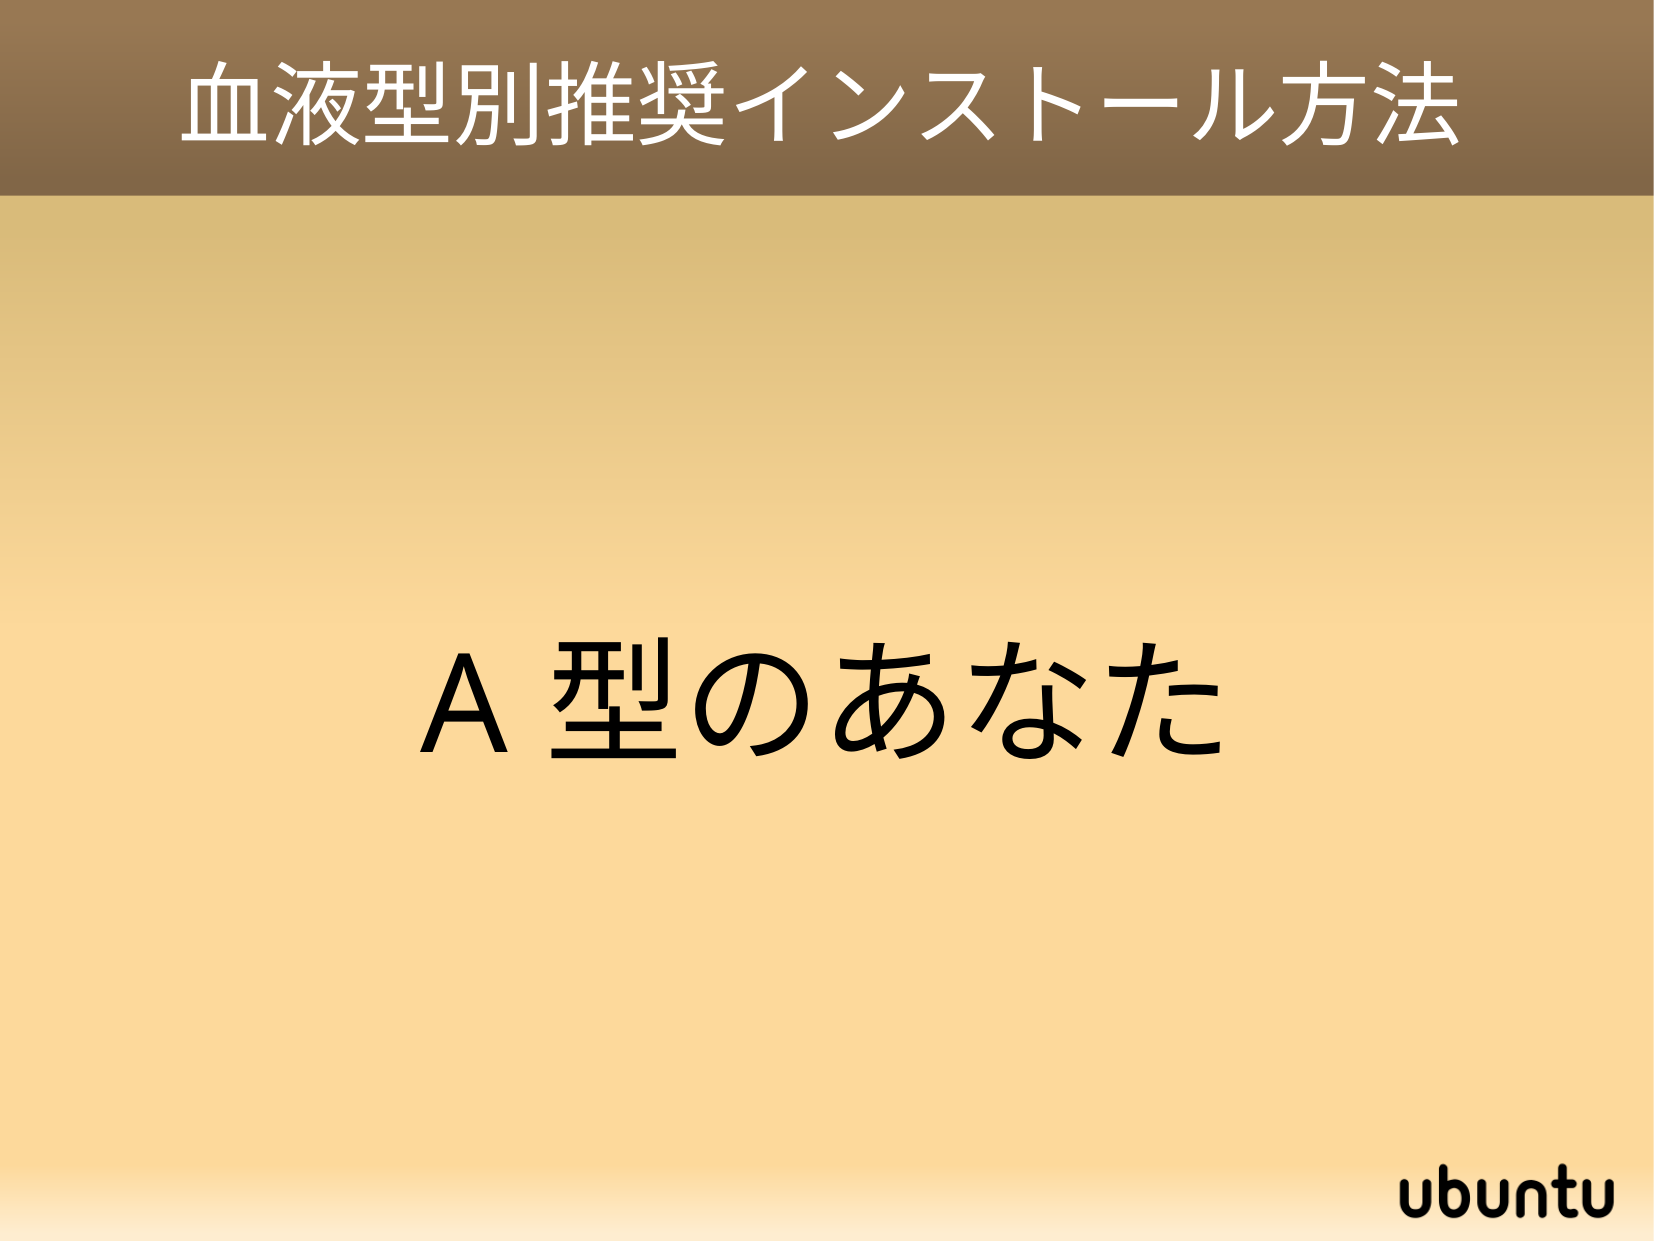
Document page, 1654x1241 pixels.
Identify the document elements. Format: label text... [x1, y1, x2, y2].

subtitle A型のあなた [82, 297, 1571, 1102]
picture [0, 0, 1654, 1241]
title 血液型別推奨インストール方法 [76, 7, 1565, 200]
